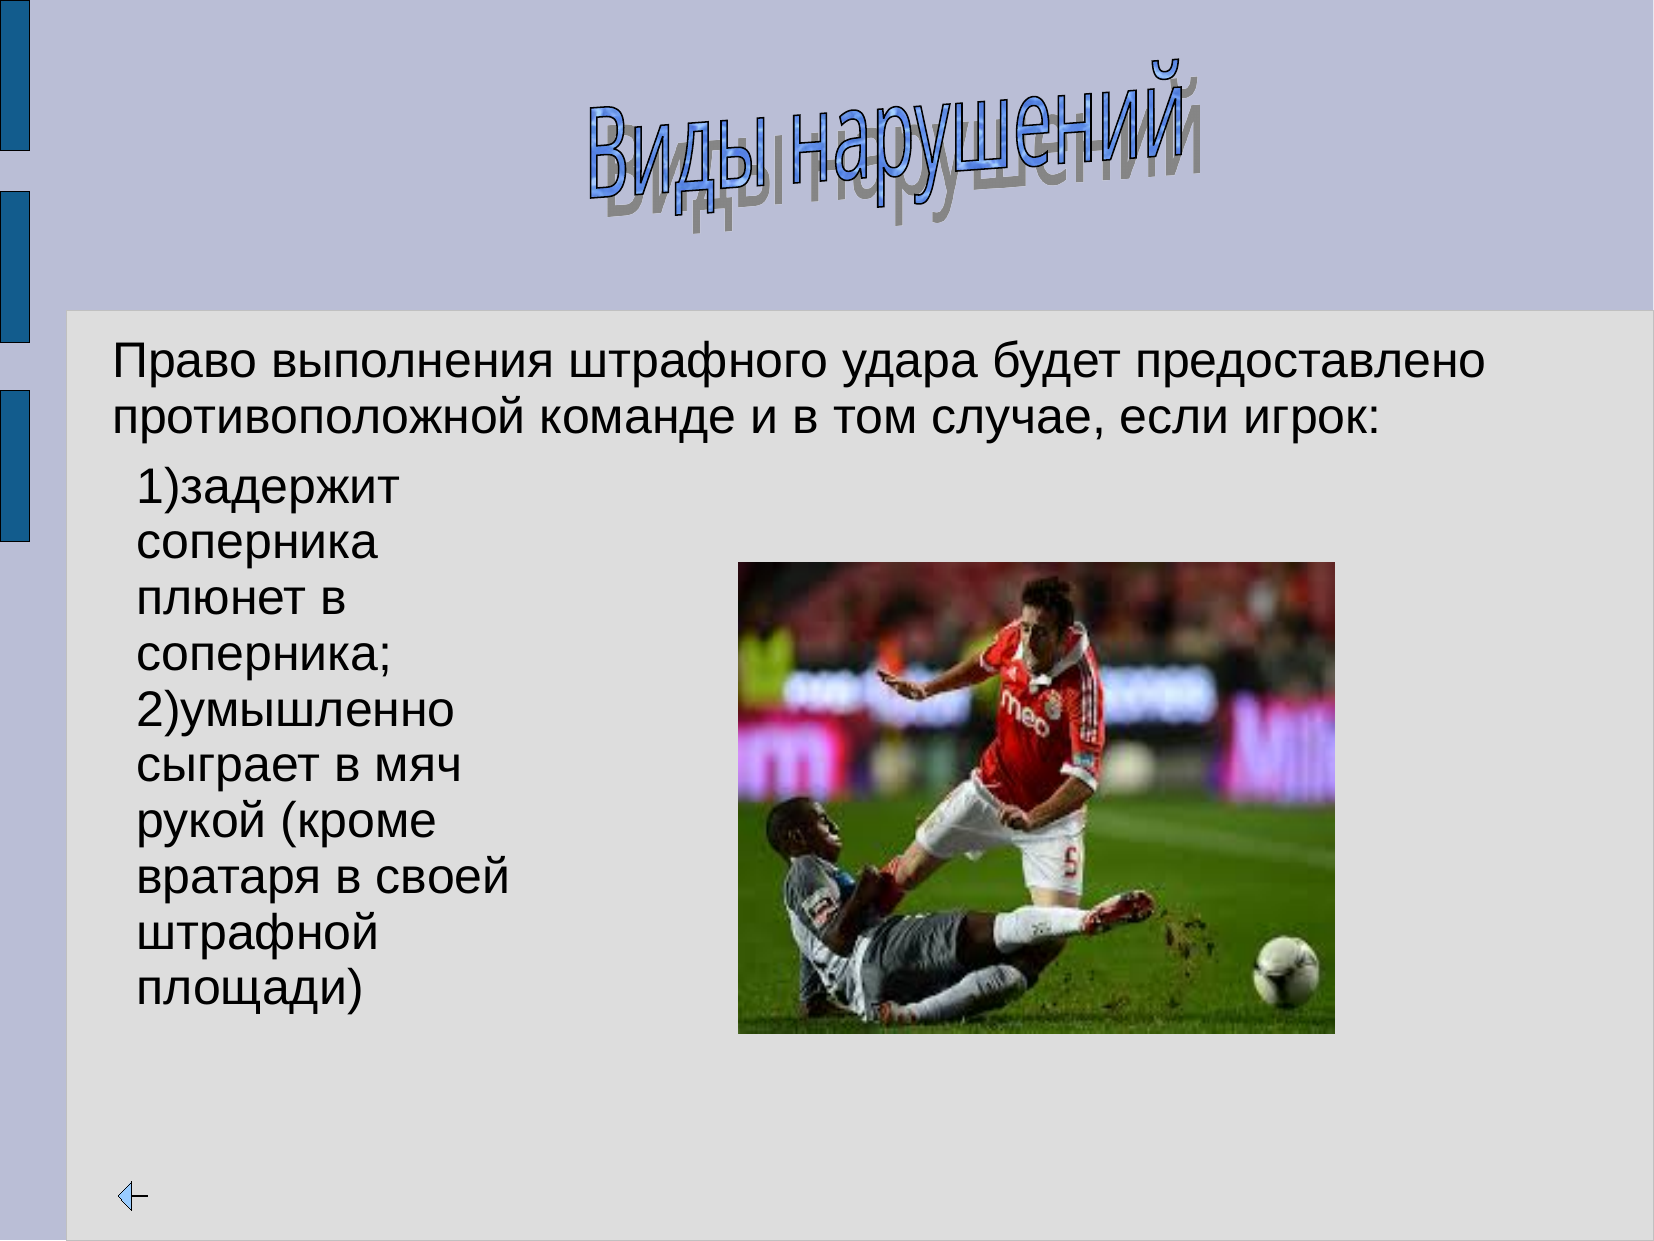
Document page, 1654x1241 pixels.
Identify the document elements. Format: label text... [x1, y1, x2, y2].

text_box Виды нарушений [877, 106, 911, 208]
text_box Право выполнения штрафного удара будет предоставлено противоположной команде и в том случае, если игрок: [97, 324, 1654, 452]
text_box Виды нарушений [1016, 96, 1049, 167]
picture [738, 562, 1335, 1034]
text_box Виды нарушений [1102, 90, 1136, 161]
text_box Виды нарушений [757, 117, 764, 186]
text_box Виды нарушений [914, 103, 950, 204]
text_box Виды нарушений [721, 120, 752, 189]
text_box Виды нарушений [955, 99, 1007, 172]
text_box Виды нарушений [835, 110, 867, 181]
text_box 1)задержит соперника плюнет в соперника; 2)умышленно сыграет в мяч рукой (кроме вратаря в своей штрафной площади) [121, 450, 591, 1152]
text_box Виды нарушений [1058, 93, 1091, 164]
text_box [118, 1181, 148, 1211]
text_box Виды нарушений [793, 113, 827, 184]
text_box Виды нарушений [1148, 86, 1182, 157]
text_box Виды нарушений [675, 121, 714, 216]
text_box Виды нарушений [1152, 59, 1179, 80]
text_box Виды нарушений [590, 106, 626, 199]
text_box Виды нарушений [635, 124, 669, 195]
